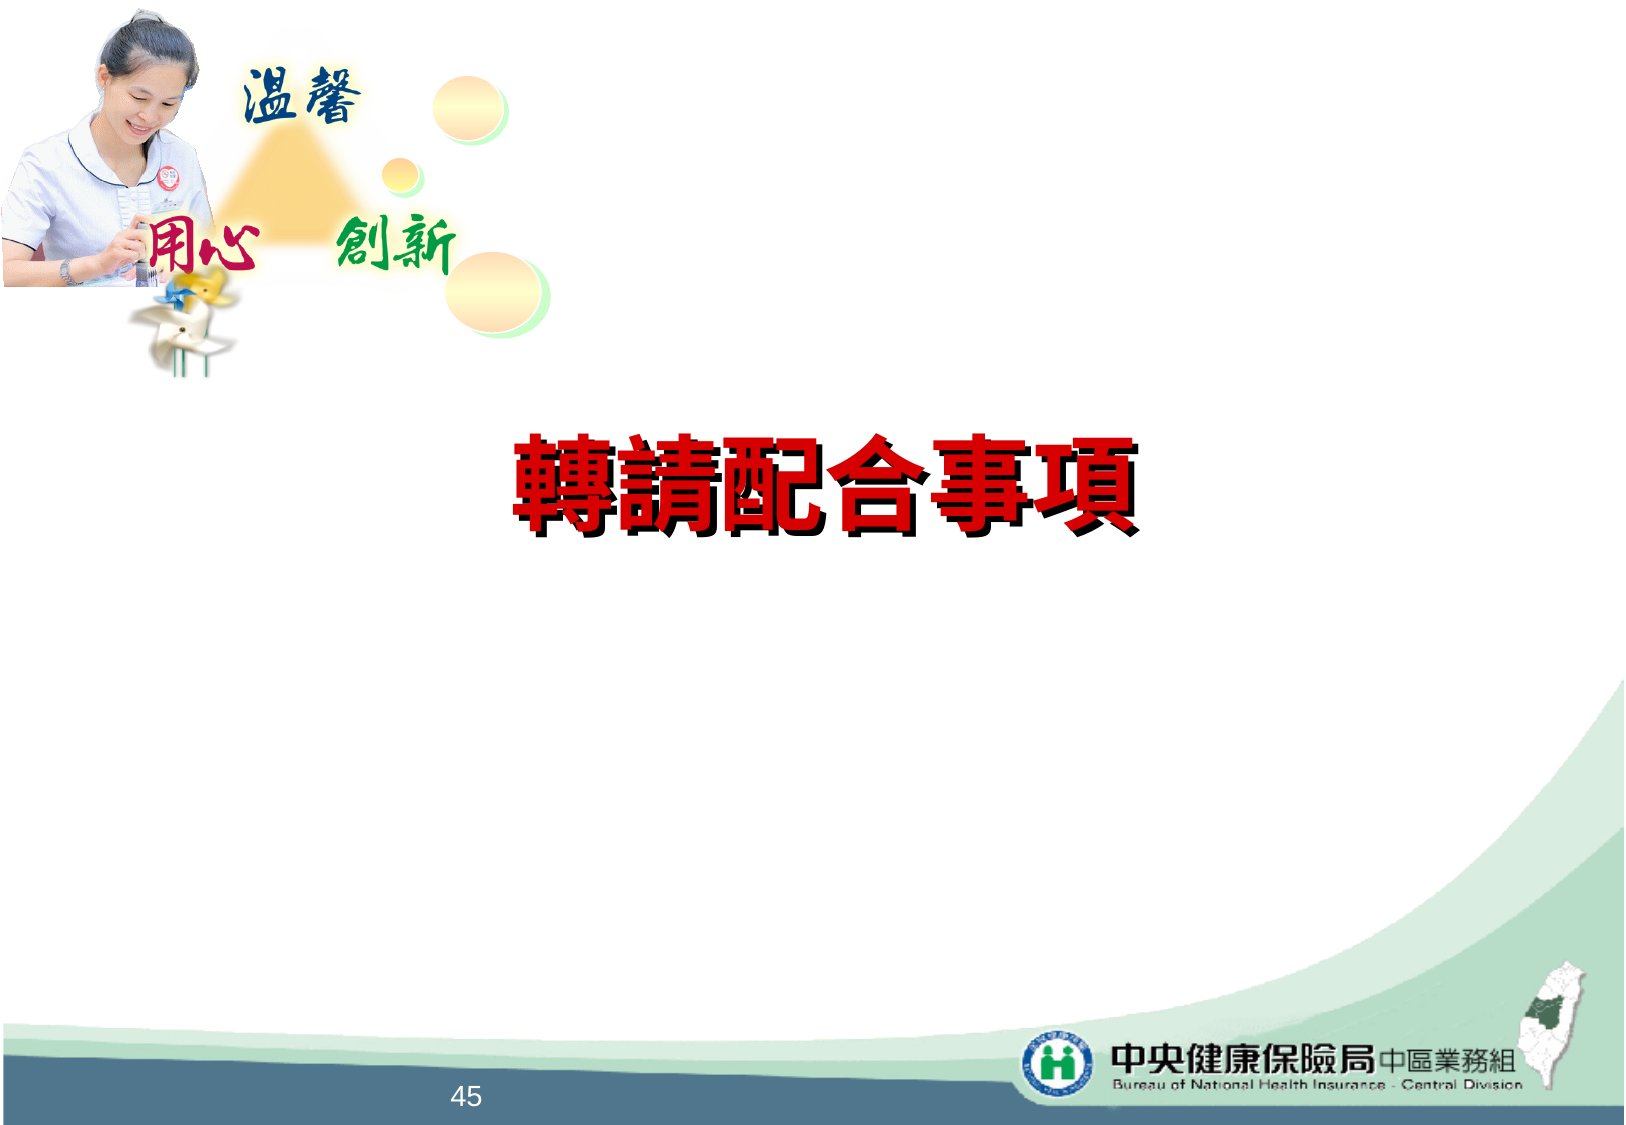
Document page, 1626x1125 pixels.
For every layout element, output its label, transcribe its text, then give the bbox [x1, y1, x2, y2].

title 轉請配合事項 [132, 316, 1515, 645]
text_box [435, 1065, 815, 1125]
